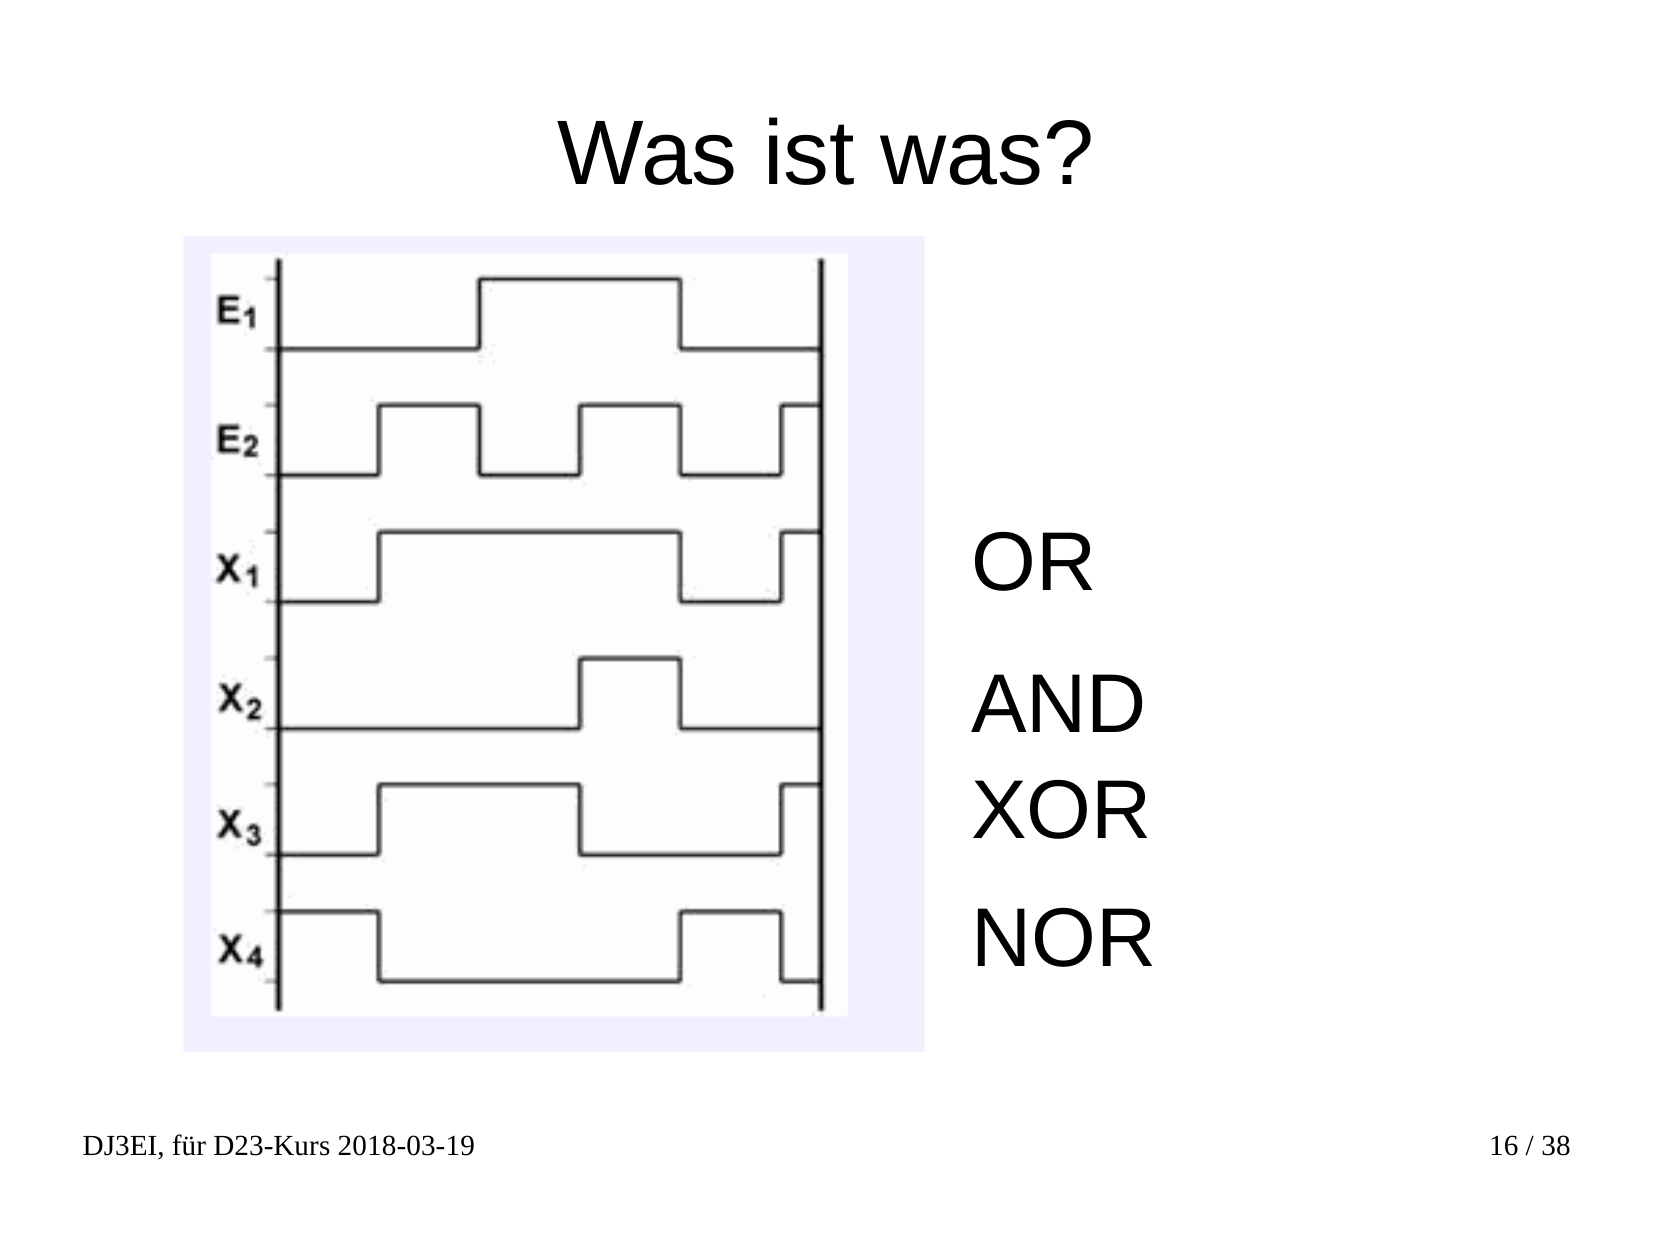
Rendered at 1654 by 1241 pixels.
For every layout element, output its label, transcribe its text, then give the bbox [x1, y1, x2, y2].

text_box XOR [956, 755, 1264, 875]
text_box OR [956, 507, 1323, 709]
text_box AND [956, 709, 1264, 755]
text_box NOR [956, 884, 1323, 993]
picture [165, 236, 925, 1052]
title Was ist was? [82, 49, 1571, 257]
